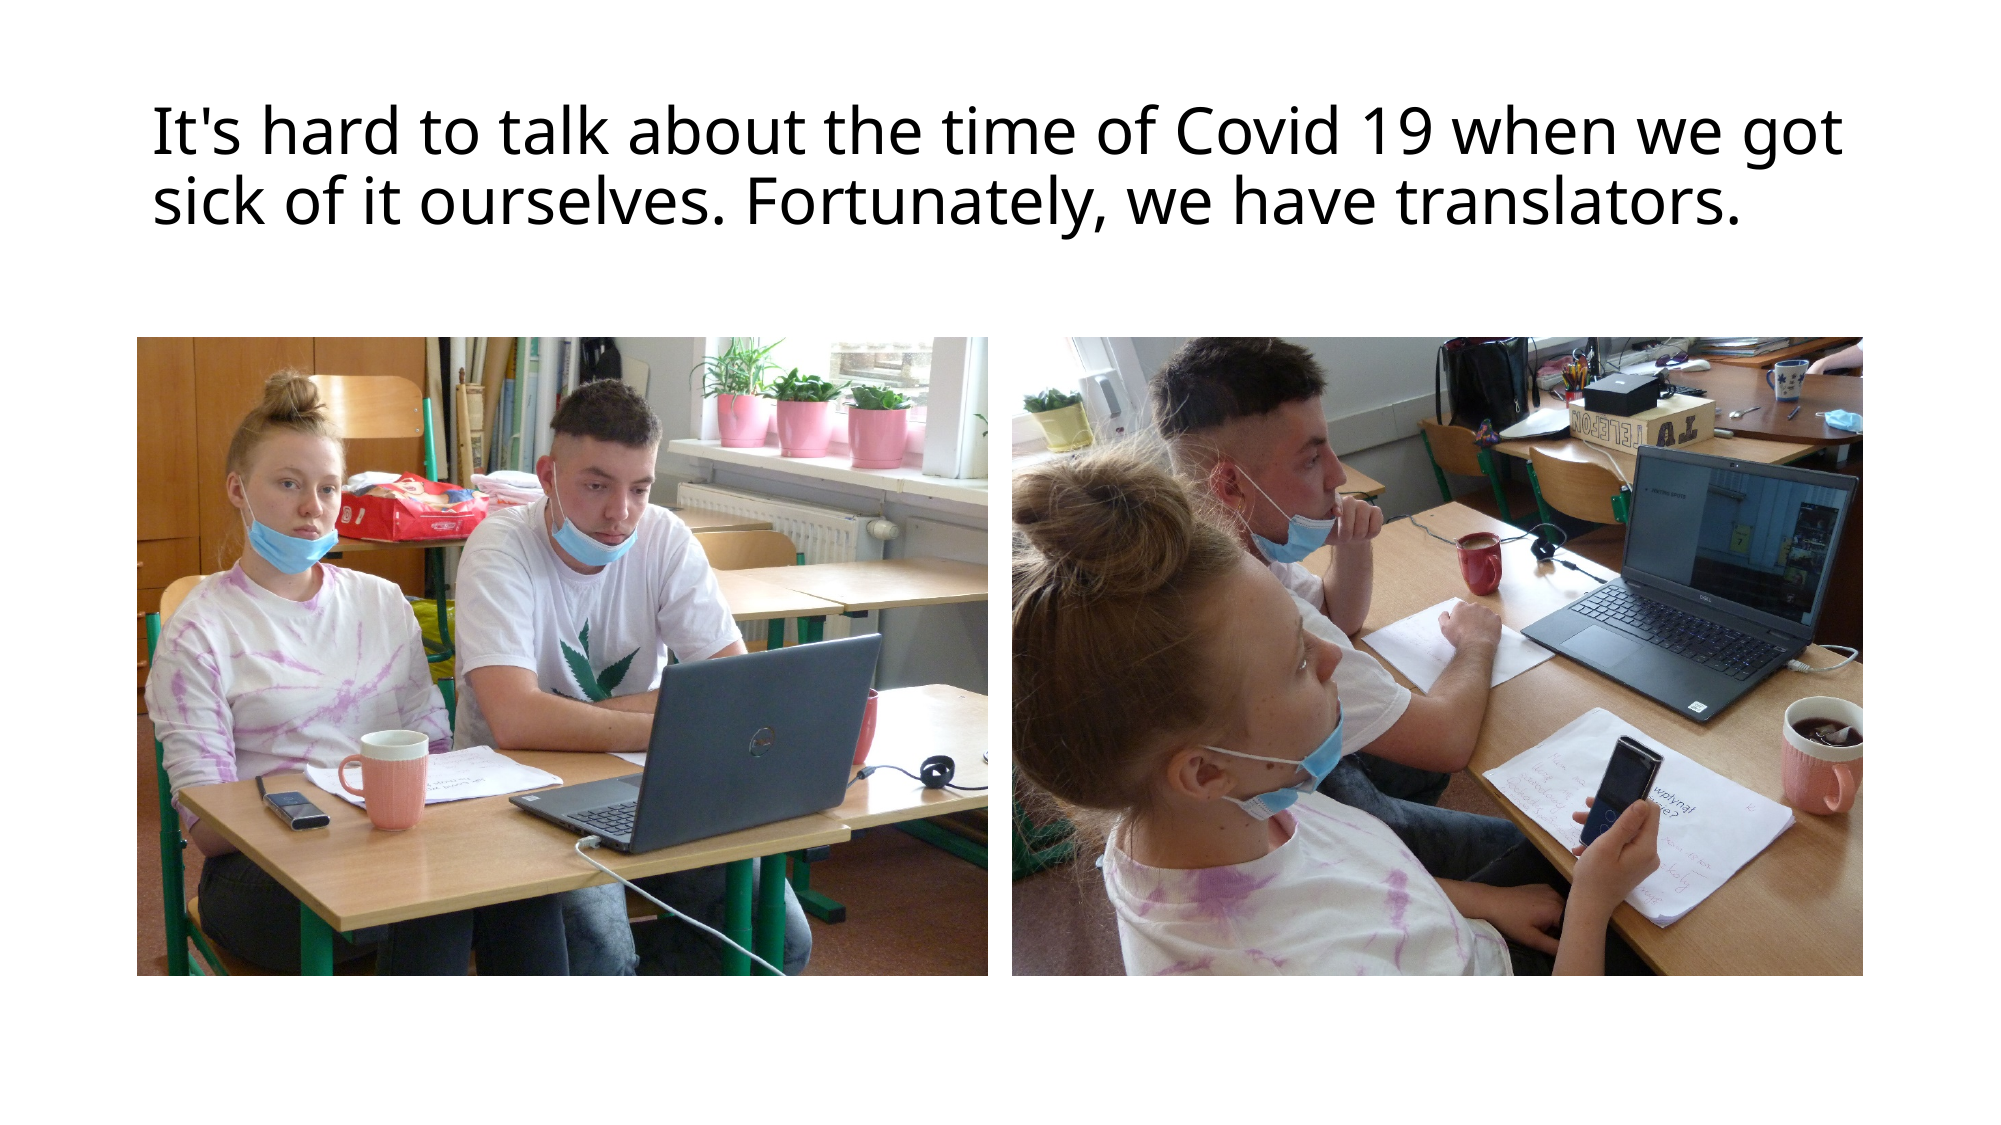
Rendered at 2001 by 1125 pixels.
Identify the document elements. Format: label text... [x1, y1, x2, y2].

title It's hard to talk about the time of Covid 19 when we got sick of it ourselves. Fortunately, we have translators. [137, 59, 1863, 278]
picture [137, 337, 988, 976]
picture [1012, 337, 1863, 976]
